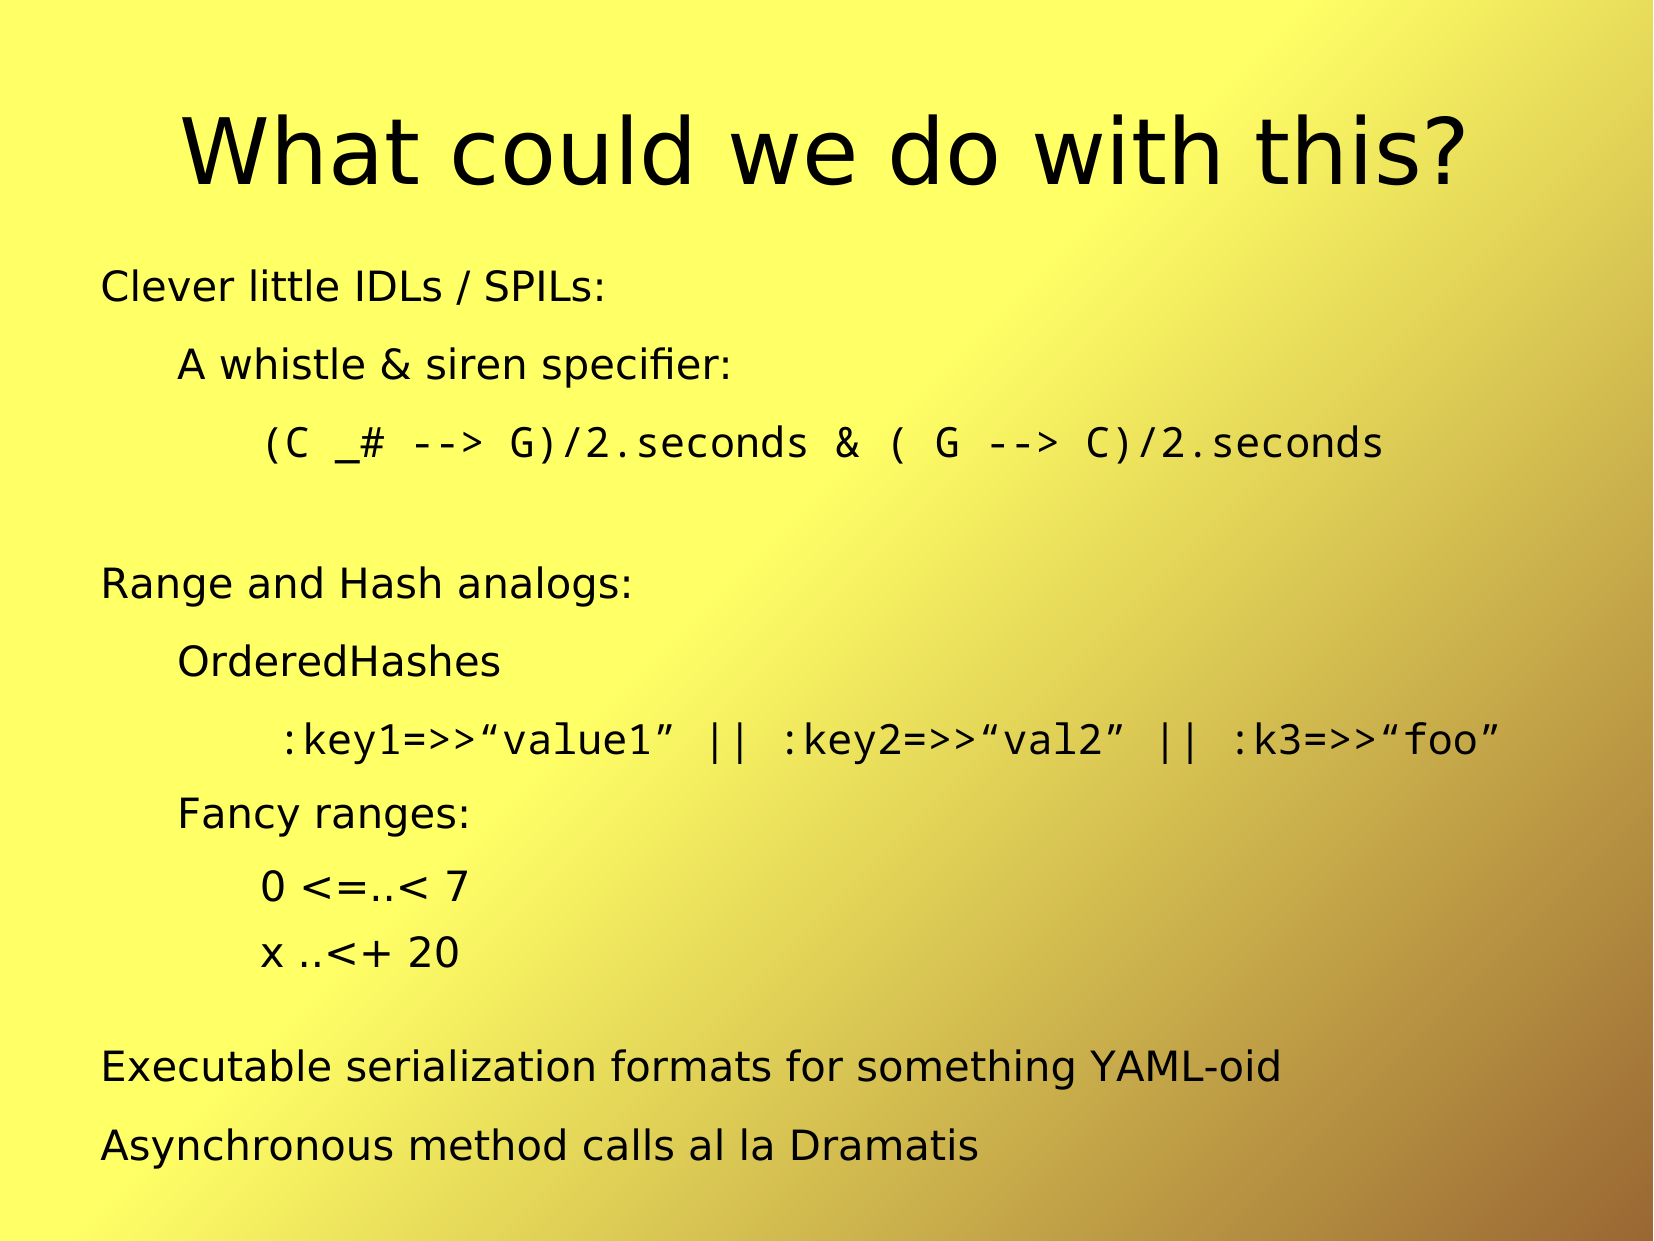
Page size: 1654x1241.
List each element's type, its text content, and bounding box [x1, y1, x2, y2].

list Clever little IDLs / SPILs: A whistle & siren specifier: (C _# --> G)/2.seconds & ( G --> C)/2.seconds Range and Hash analogs: OrderedHashes :key1=>>“value1” || :key2=>>“val2” || :k3=>>“foo” Fancy ranges: 0 <=..< 7 x ..<+ 20 Executable serialization formats for something YAML-oid Asynchronous method calls al la Dramatis [82, 262, 1571, 1153]
title What could we do with this? [82, 49, 1571, 257]
